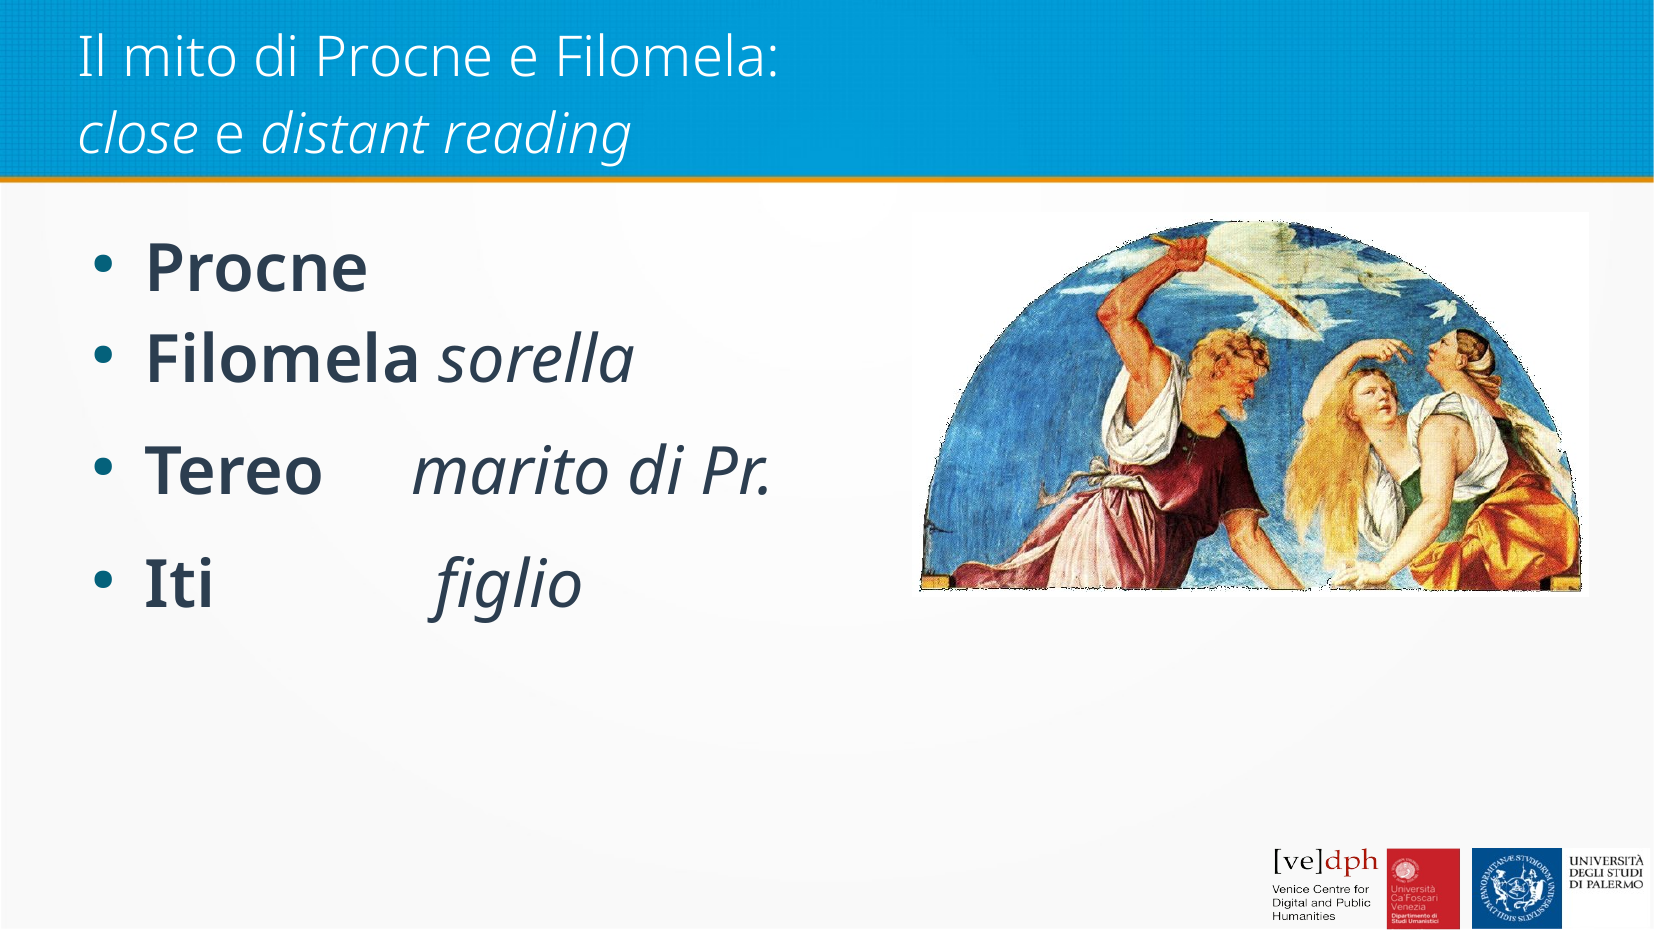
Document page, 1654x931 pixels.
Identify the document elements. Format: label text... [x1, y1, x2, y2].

picture [0, 175, 1654, 931]
text_box Procne Filomela sorella Tereo marito di Pr. Iti figlio [59, 212, 934, 609]
title Il mito di Procne e Filomela: close e distant reading [77, 14, 1566, 171]
